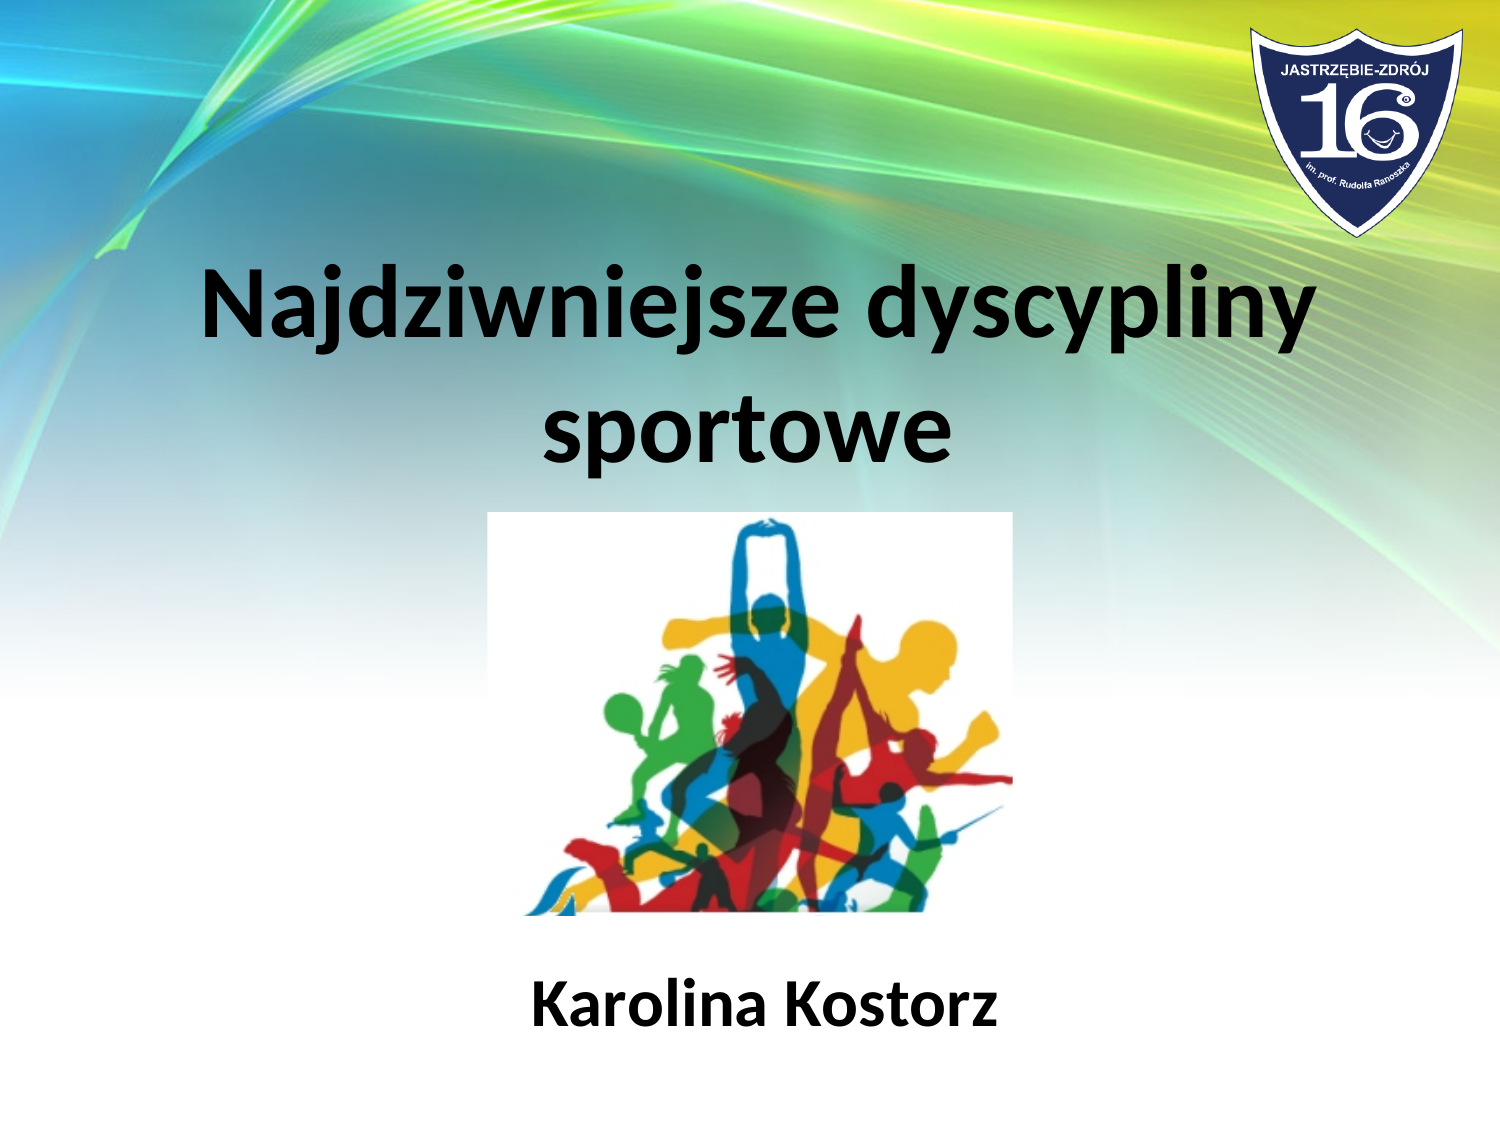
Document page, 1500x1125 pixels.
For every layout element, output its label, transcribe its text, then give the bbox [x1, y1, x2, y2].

picture [0, 0, 1500, 1125]
title Najdziwniejsze dyscypliny sportowe [121, 237, 1397, 479]
subtitle Karolina Kostorz [337, 950, 1163, 1075]
